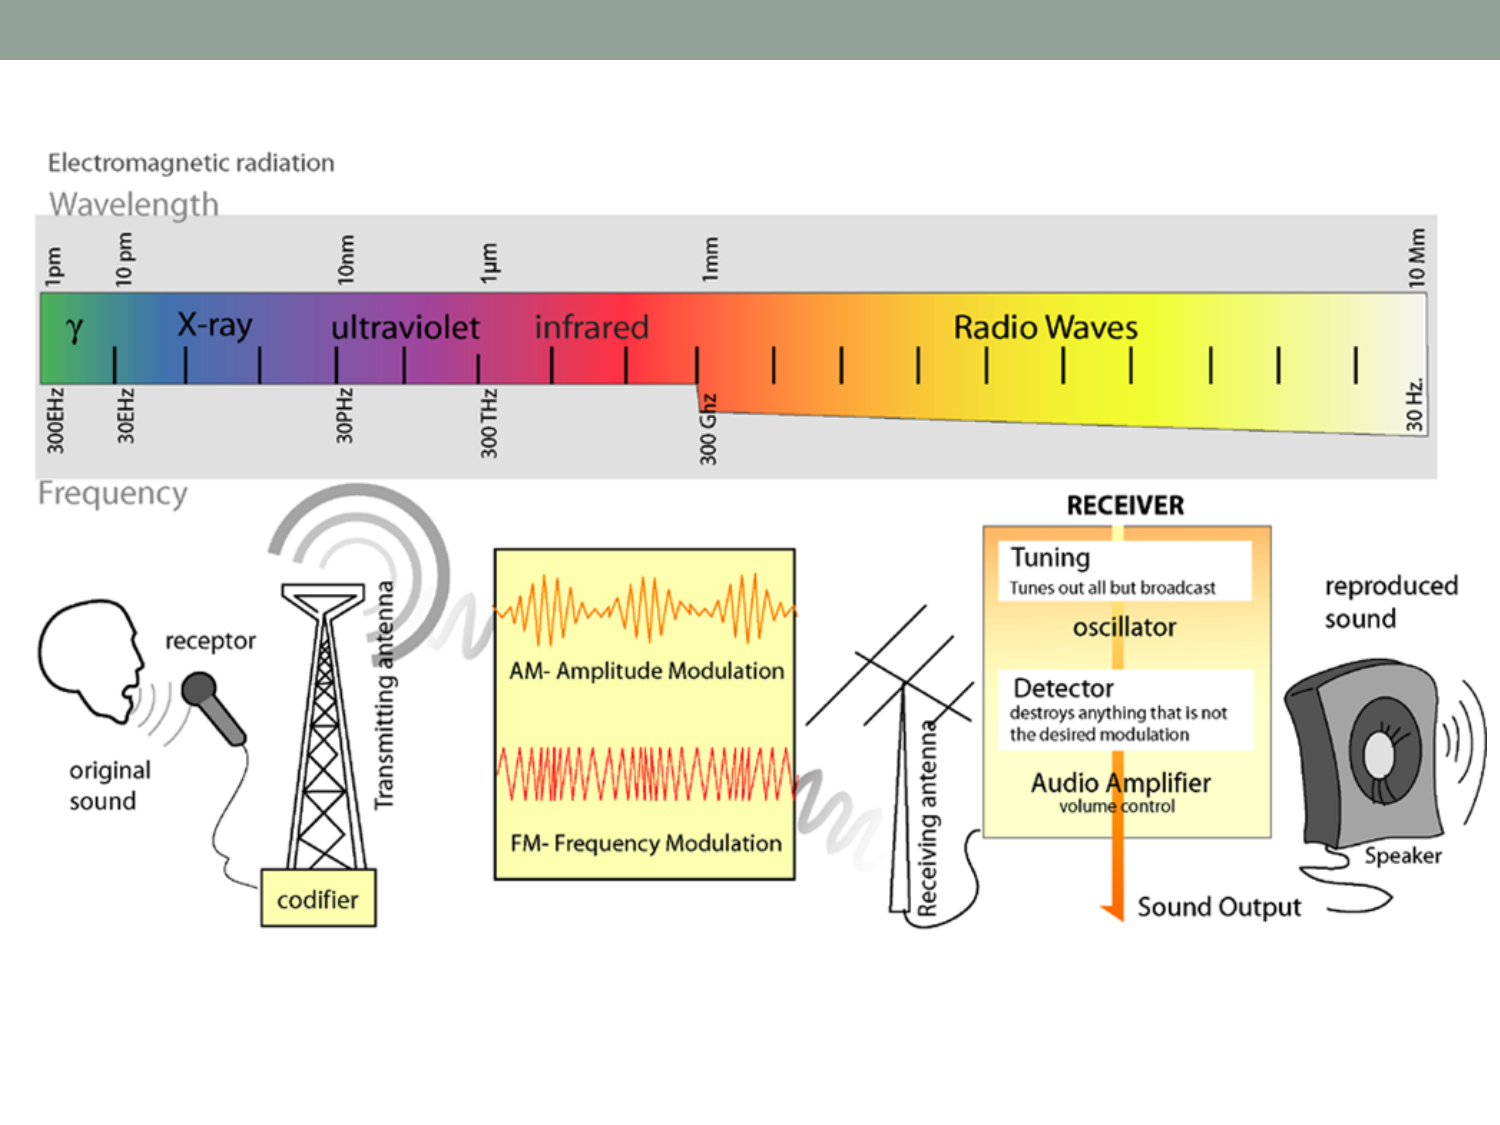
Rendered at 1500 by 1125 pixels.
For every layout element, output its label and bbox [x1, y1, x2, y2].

picture [0, 101, 1487, 1019]
